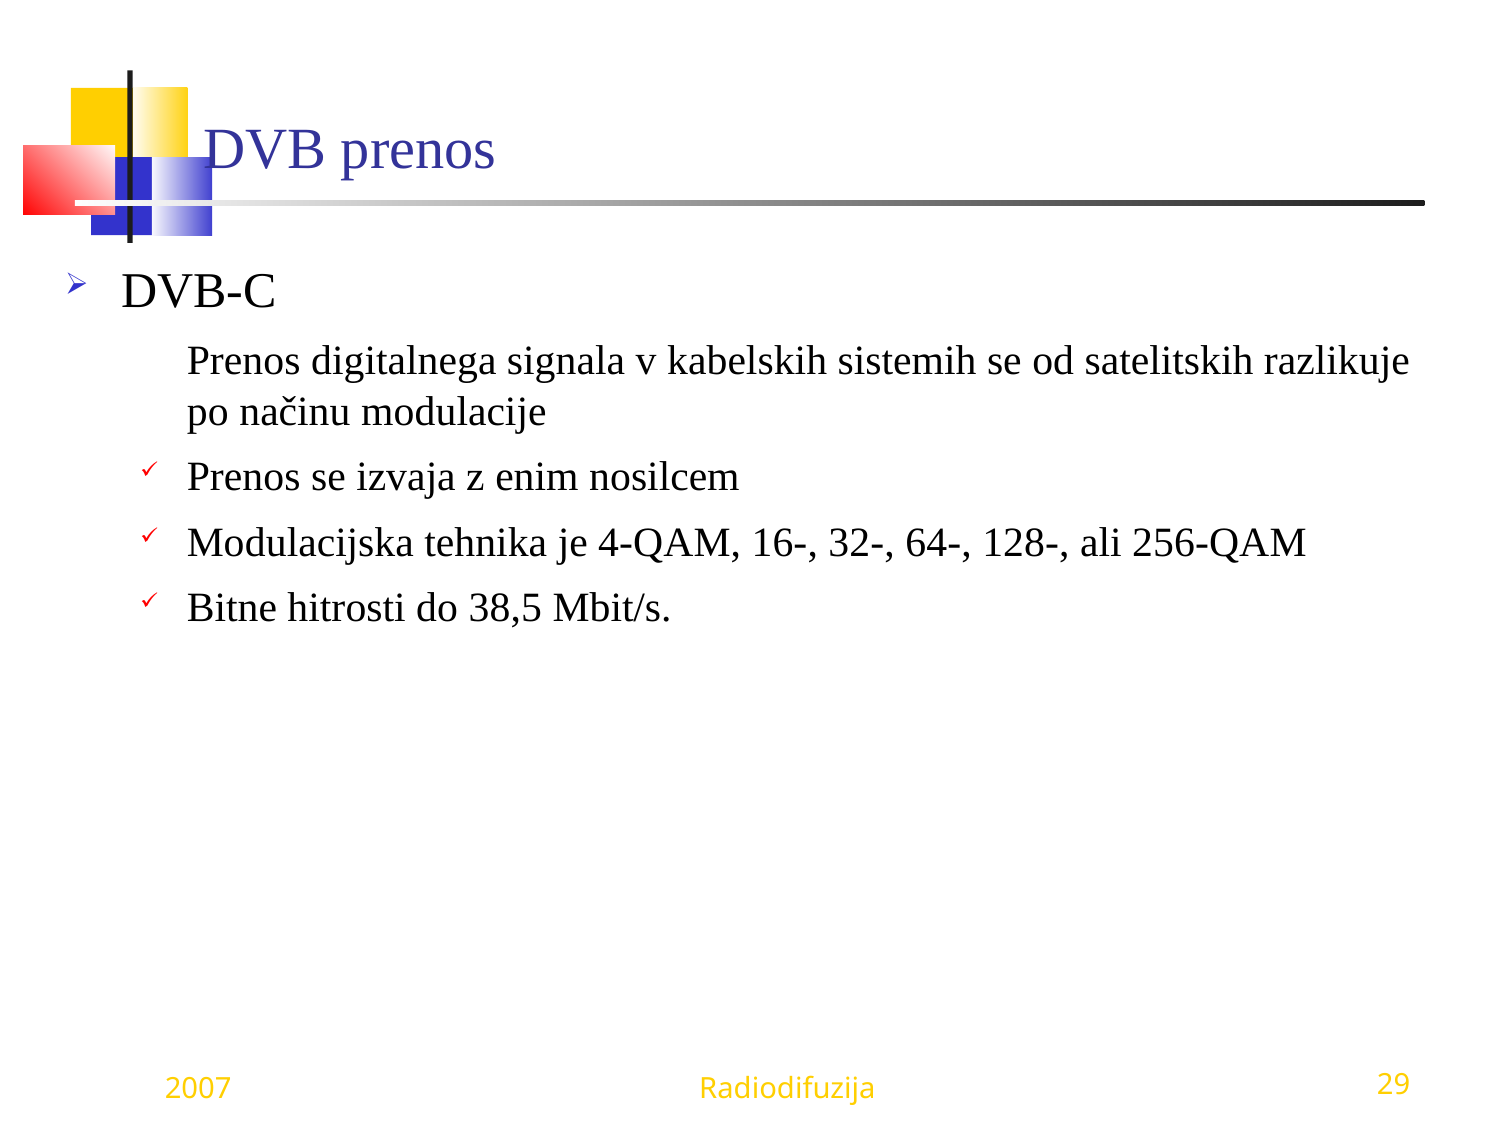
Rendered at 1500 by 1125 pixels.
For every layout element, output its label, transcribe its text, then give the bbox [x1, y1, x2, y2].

text_box Radiodifuzija [549, 1037, 1026, 1113]
text_box <number> [1112, 1037, 1426, 1113]
list DVB-C Prenos digitalnega signala v kabelskih sistemih se od satelitskih razlikuje po načinu modulacije Prenos se izvaja z enim nosilcem Modulacijska tehnika je 4-QAM, 16-, 32-, 64-, 128-, ali 256-QAM Bitne hitrosti do 38,5 Mbit/s. [50, 249, 1469, 1007]
title DVB prenos [188, 101, 1468, 188]
text_box 2007 [150, 1037, 463, 1113]
